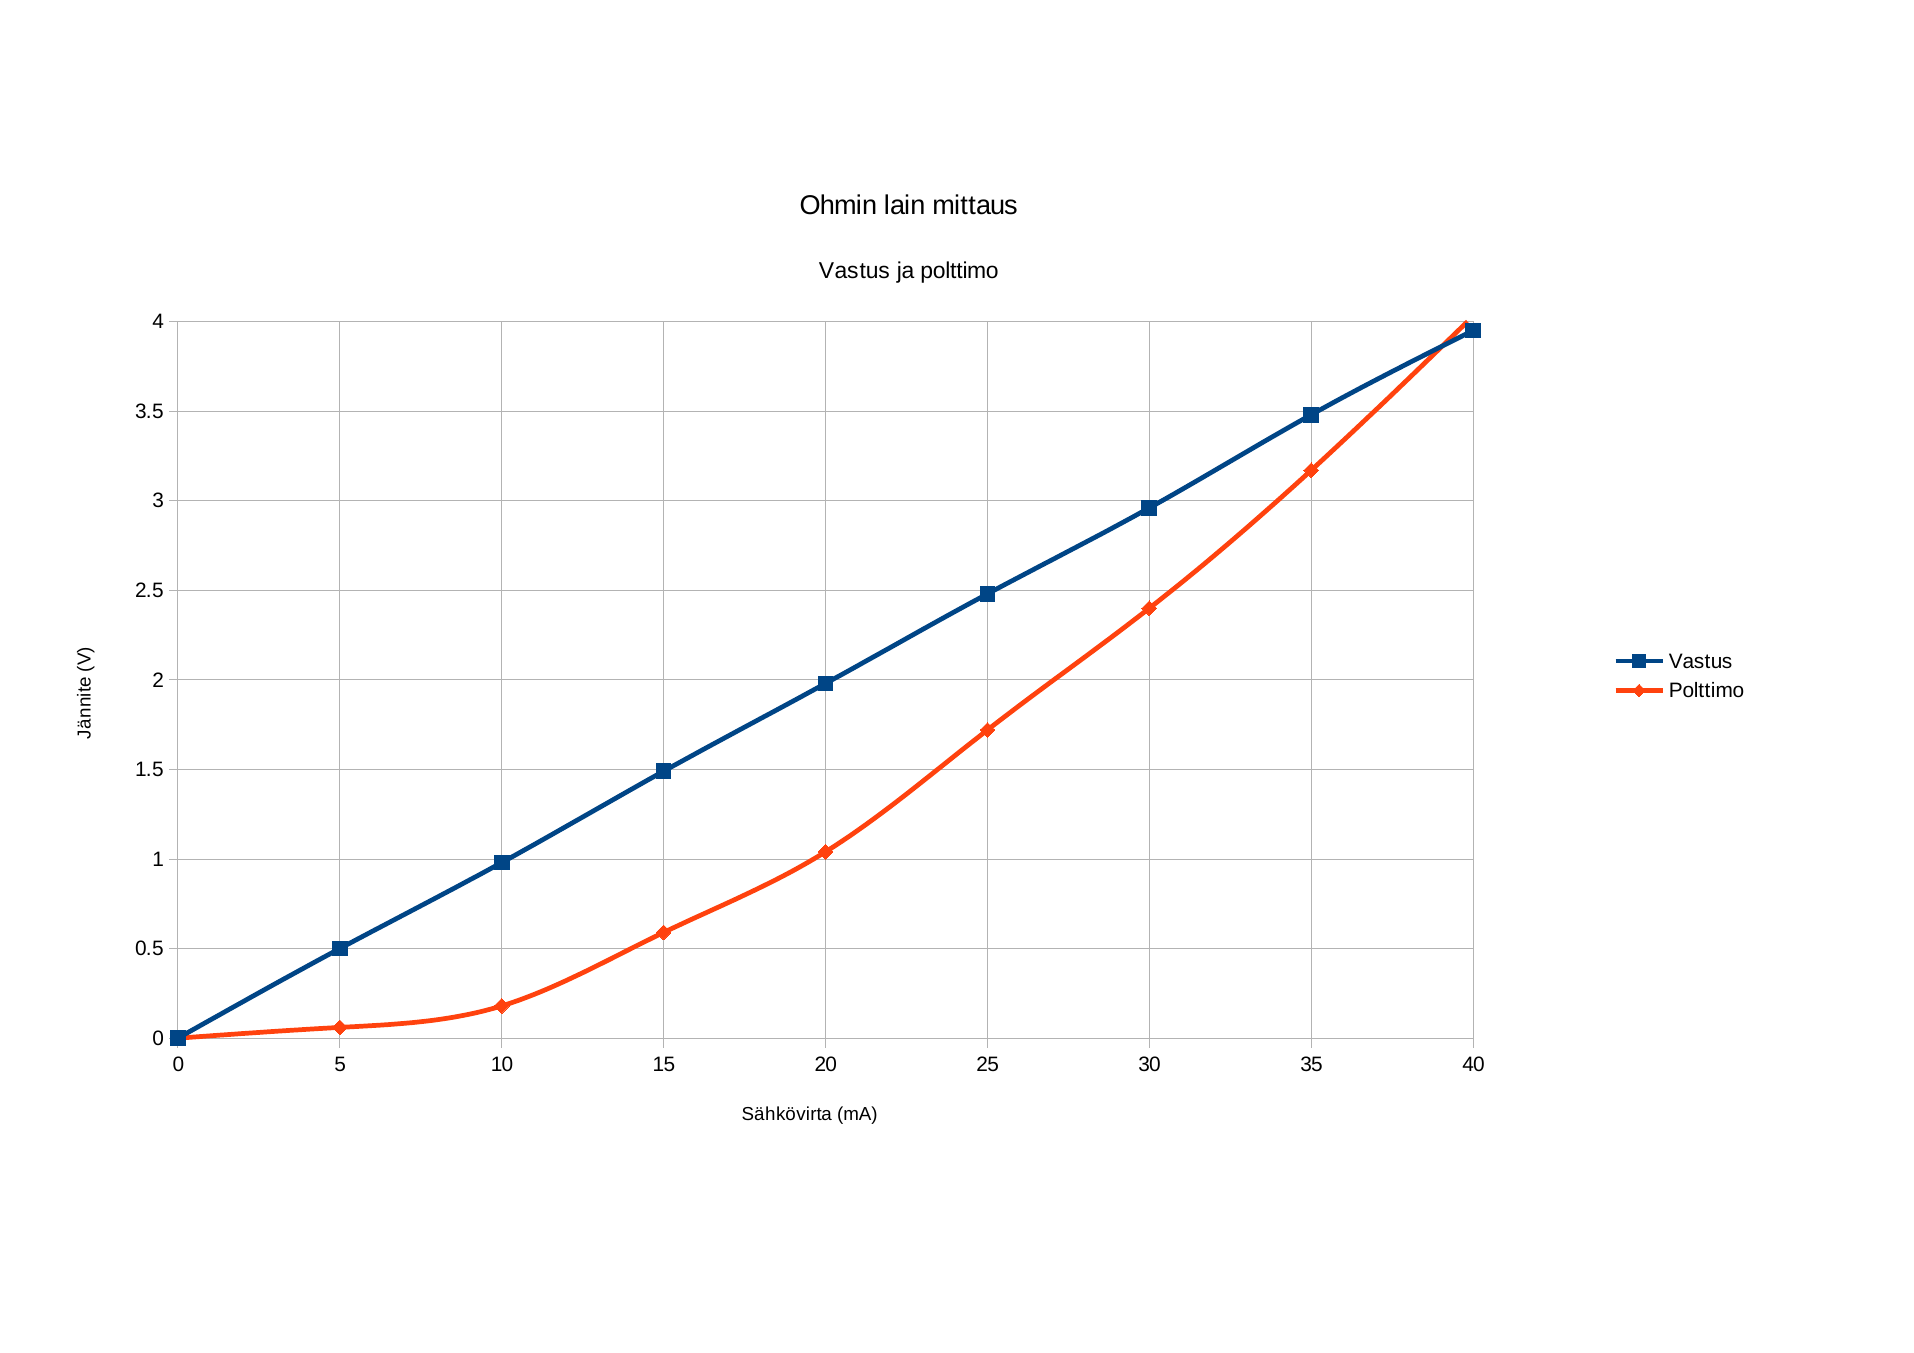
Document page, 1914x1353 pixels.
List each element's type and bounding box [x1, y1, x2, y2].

chart [54, 153, 1764, 1198]
